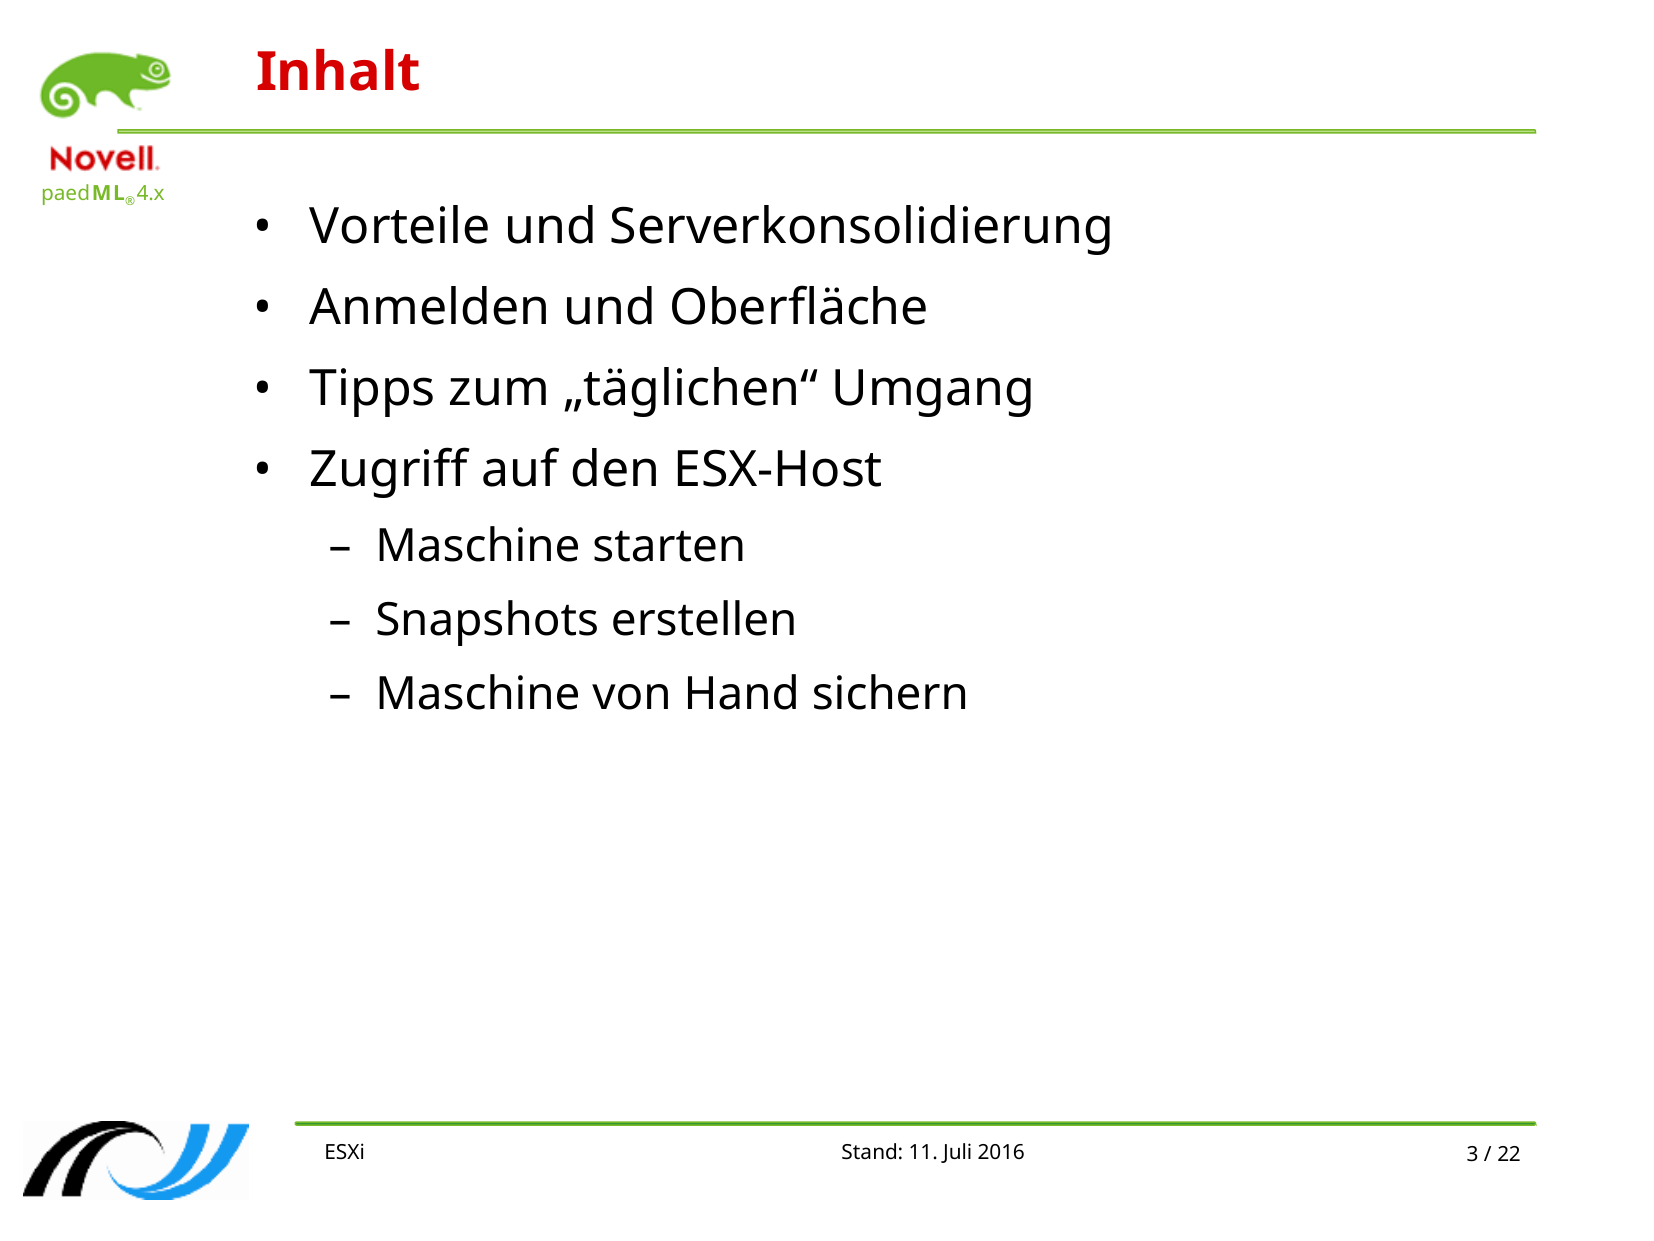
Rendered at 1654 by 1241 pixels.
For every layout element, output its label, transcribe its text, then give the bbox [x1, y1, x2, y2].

title Inhalt [256, 17, 1530, 121]
picture [26, 35, 184, 193]
picture [23, 1121, 249, 1200]
list Vorteile und Serverkonsolidierung Anmelden und Oberfläche Tipps zum „täglichen“ Umgang Zugriff auf den ESX-Host Maschine starten Snapshots erstellen Maschine von Hand sichern [253, 190, 1530, 910]
